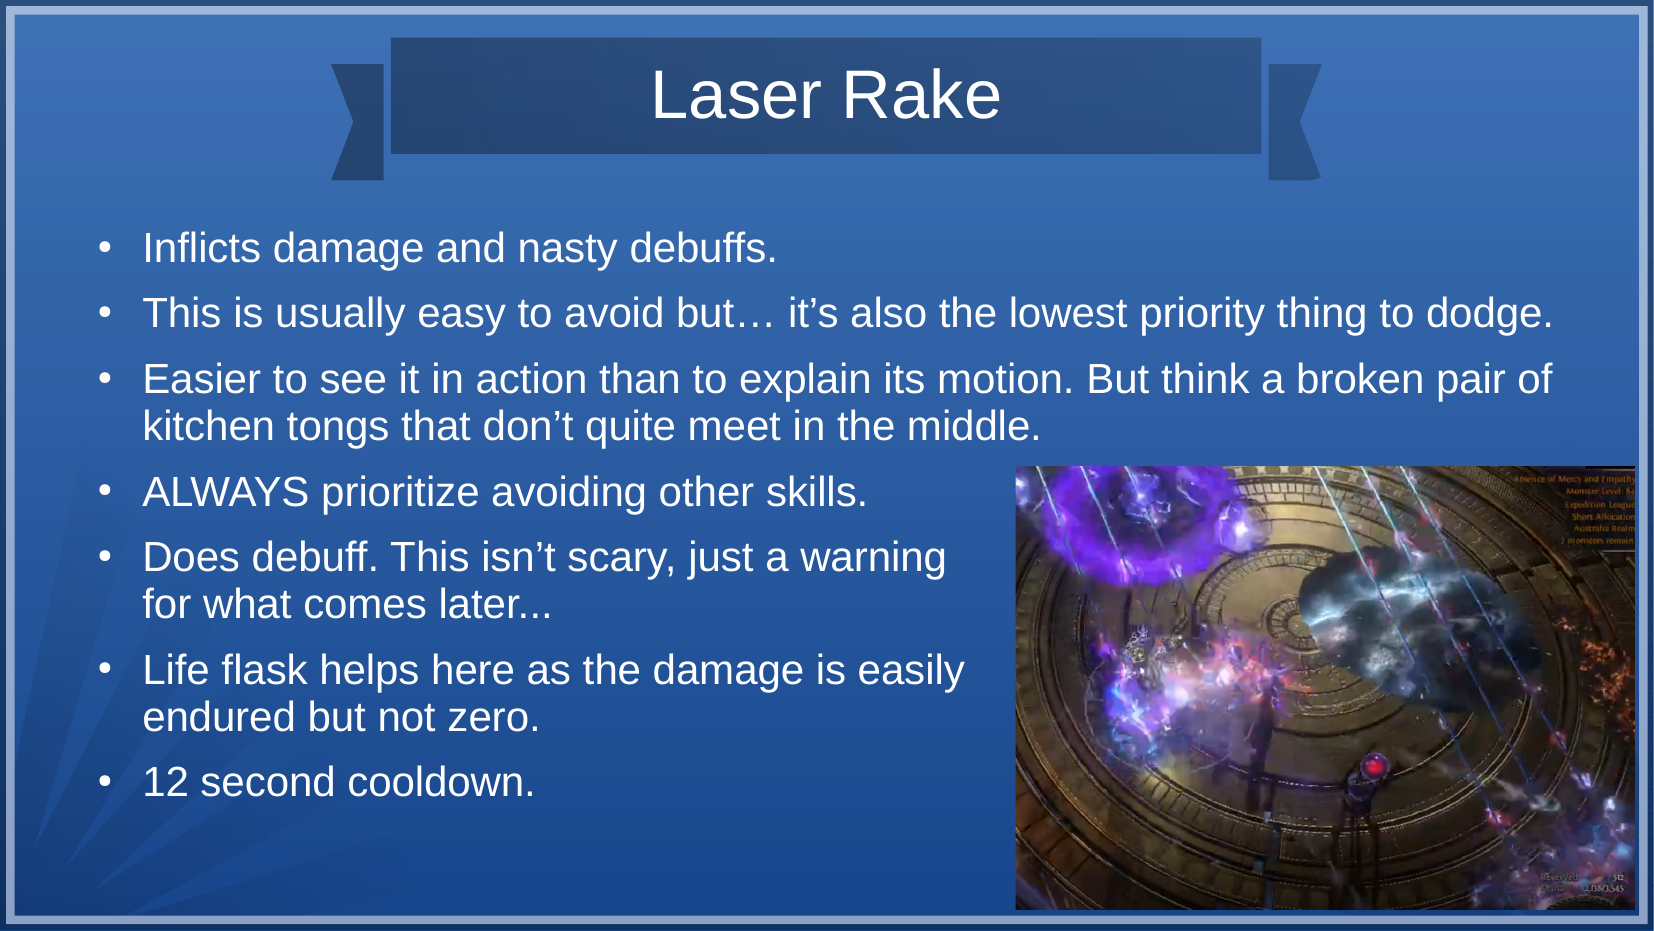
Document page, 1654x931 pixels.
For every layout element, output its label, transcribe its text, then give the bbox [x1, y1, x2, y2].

title Laser Rake [389, 35, 1264, 154]
list Inflicts damage and nasty debuffs. This is usually easy to avoid but… it’s also the lowest priority thing to dodge. Easier to see it in action than to explain its motion. But think a broken pair of kitchen tongs that don’t quite meet in the middle. ALWAYS prioritize avoiding other skills. Does debuff. This isn’t scary, just a warning for what comes later... Life flask helps here as the damage is easily endured but not zero. 12 second cooldown. [82, 224, 1571, 848]
picture [1015, 466, 1635, 910]
